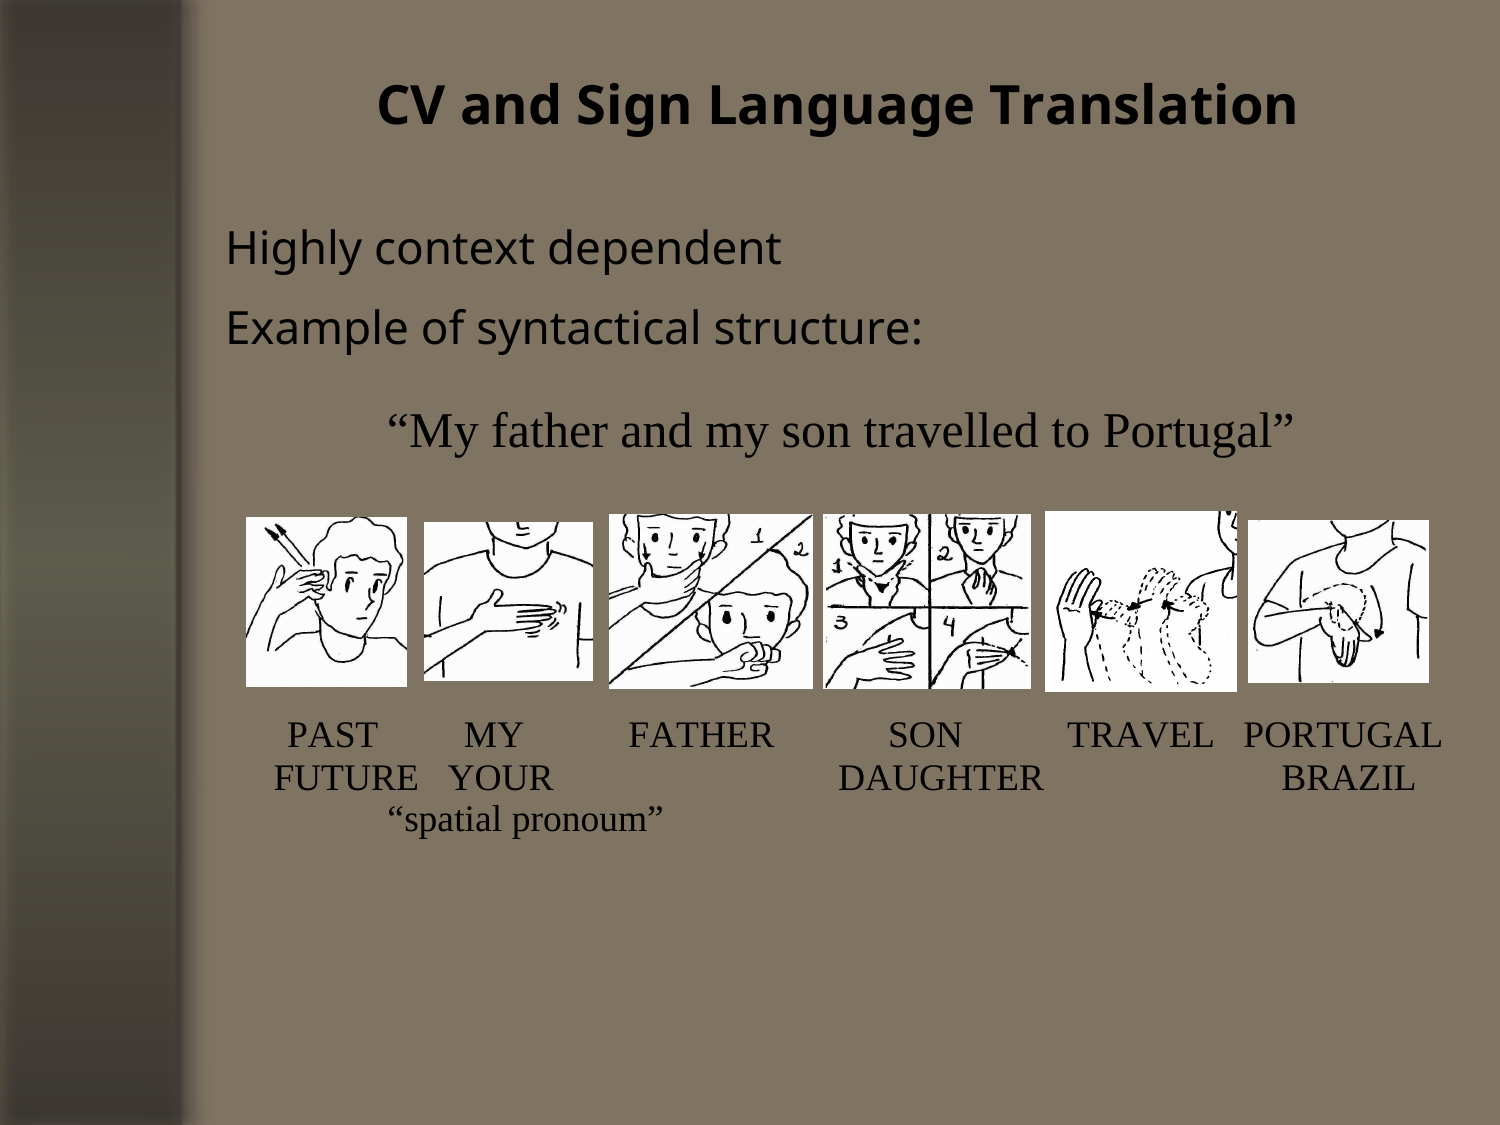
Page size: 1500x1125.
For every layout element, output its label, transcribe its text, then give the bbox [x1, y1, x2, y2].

list Highly context dependent Example of syntactical structure: [225, 216, 1418, 355]
text_box “My father and my son travelled to Portugal” [372, 395, 1312, 480]
text_box PAST MY FATHER SON TRAVEL PORTUGAL FUTURE YOUR DAUGHTER BRAZIL “spatial pronoum” [230, 703, 1489, 886]
picture [0, 0, 1500, 1125]
title CV and Sign Language Translation [225, 9, 1451, 198]
